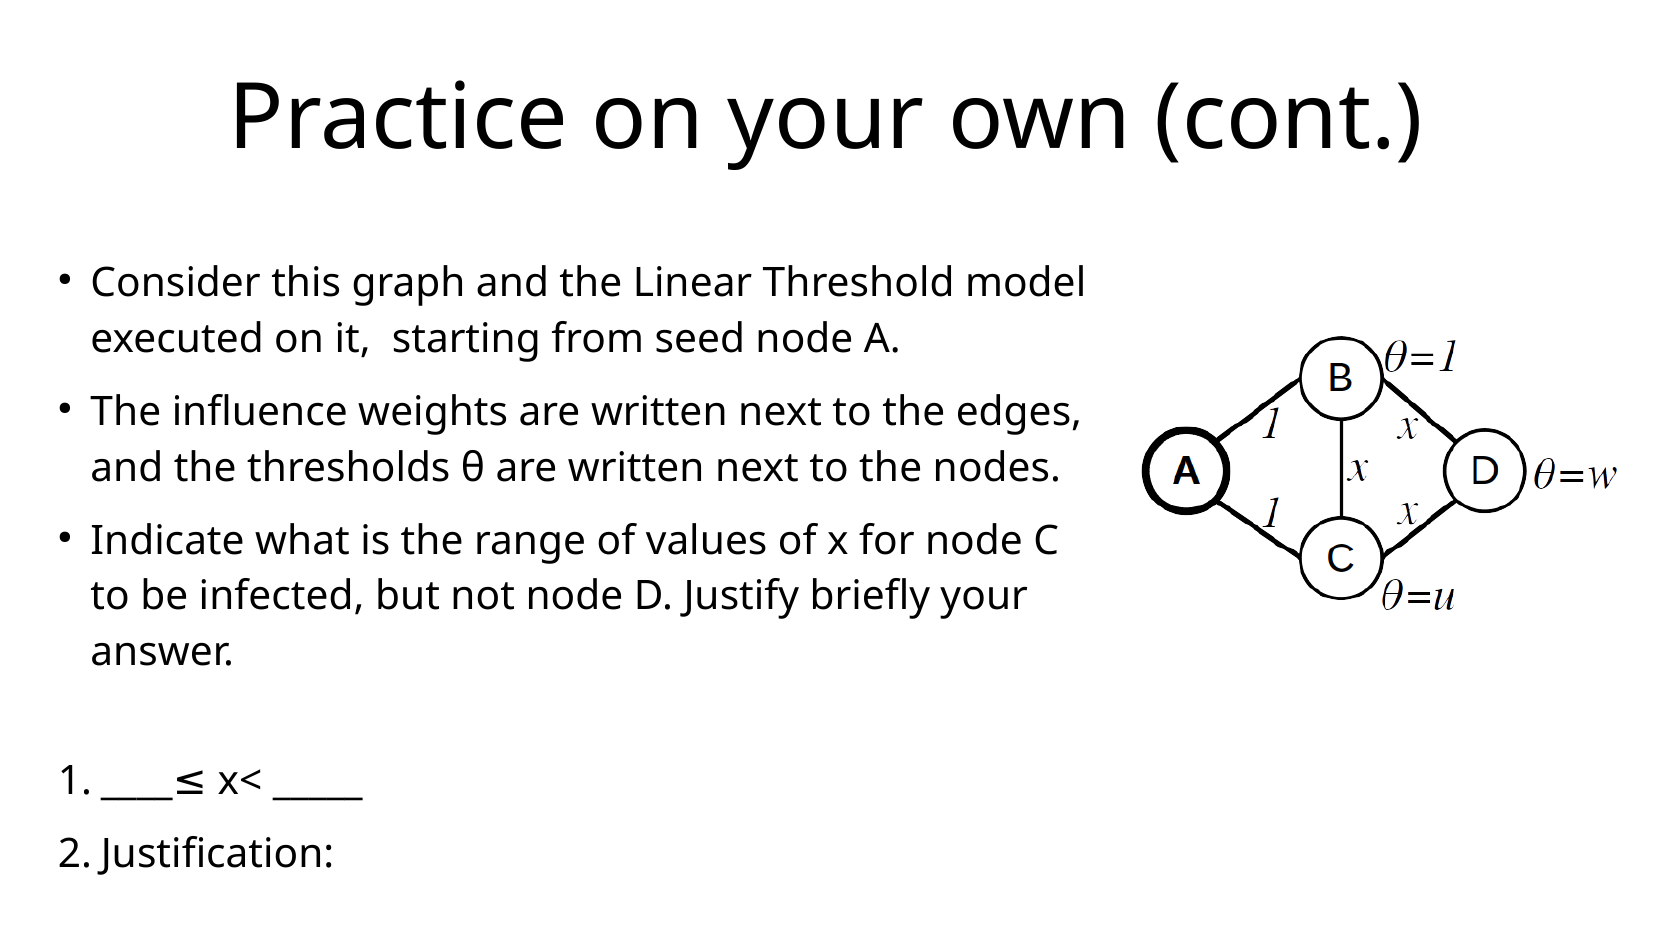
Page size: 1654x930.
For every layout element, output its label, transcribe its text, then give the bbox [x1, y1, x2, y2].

title Practice on your own (cont.) [82, 1, 1571, 225]
picture [1133, 299, 1636, 631]
list Consider this graph and the Linear Threshold model executed on it, starting from seed node A. The influence weights are written next to the edges, and the thresholds θ are written next to the nodes. Indicate what is the range of values of x for node C to be infected, but not node D. Justify briefly your answer. ____≤ x< _____ Justification: [47, 252, 1105, 901]
